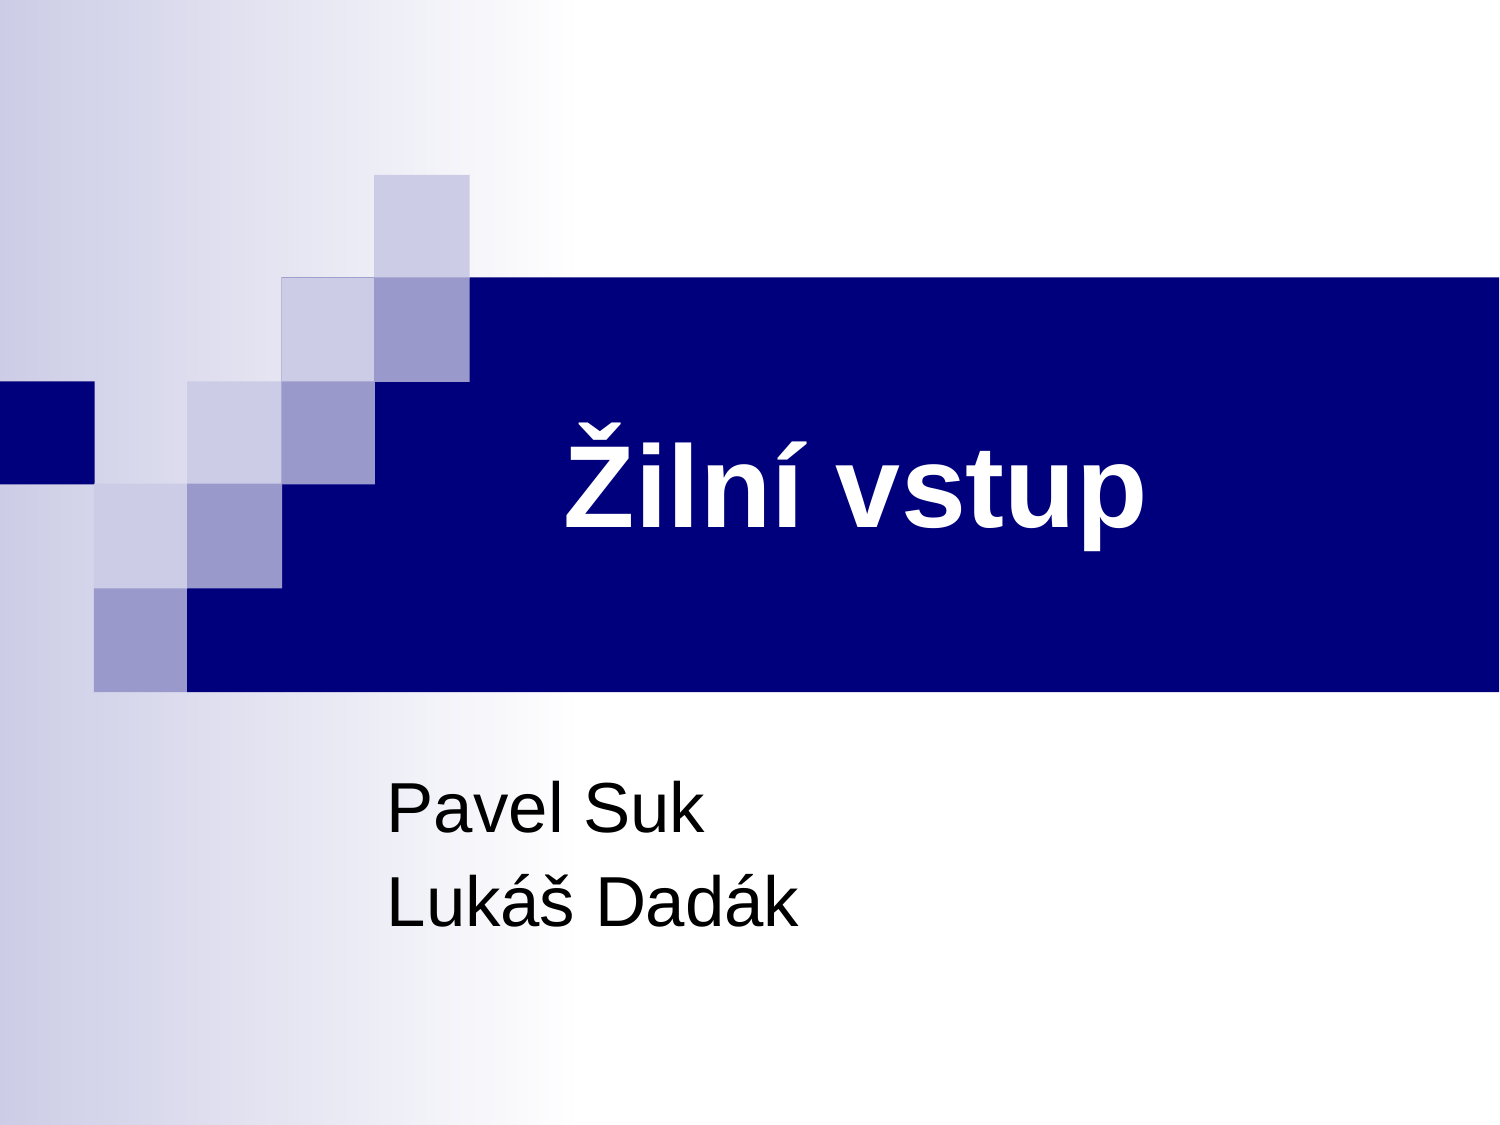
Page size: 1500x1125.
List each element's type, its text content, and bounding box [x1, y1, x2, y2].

subtitle Pavel Suk Lukáš Dadák [372, 763, 1360, 1051]
title Žilní vstup [549, 299, 1475, 663]
